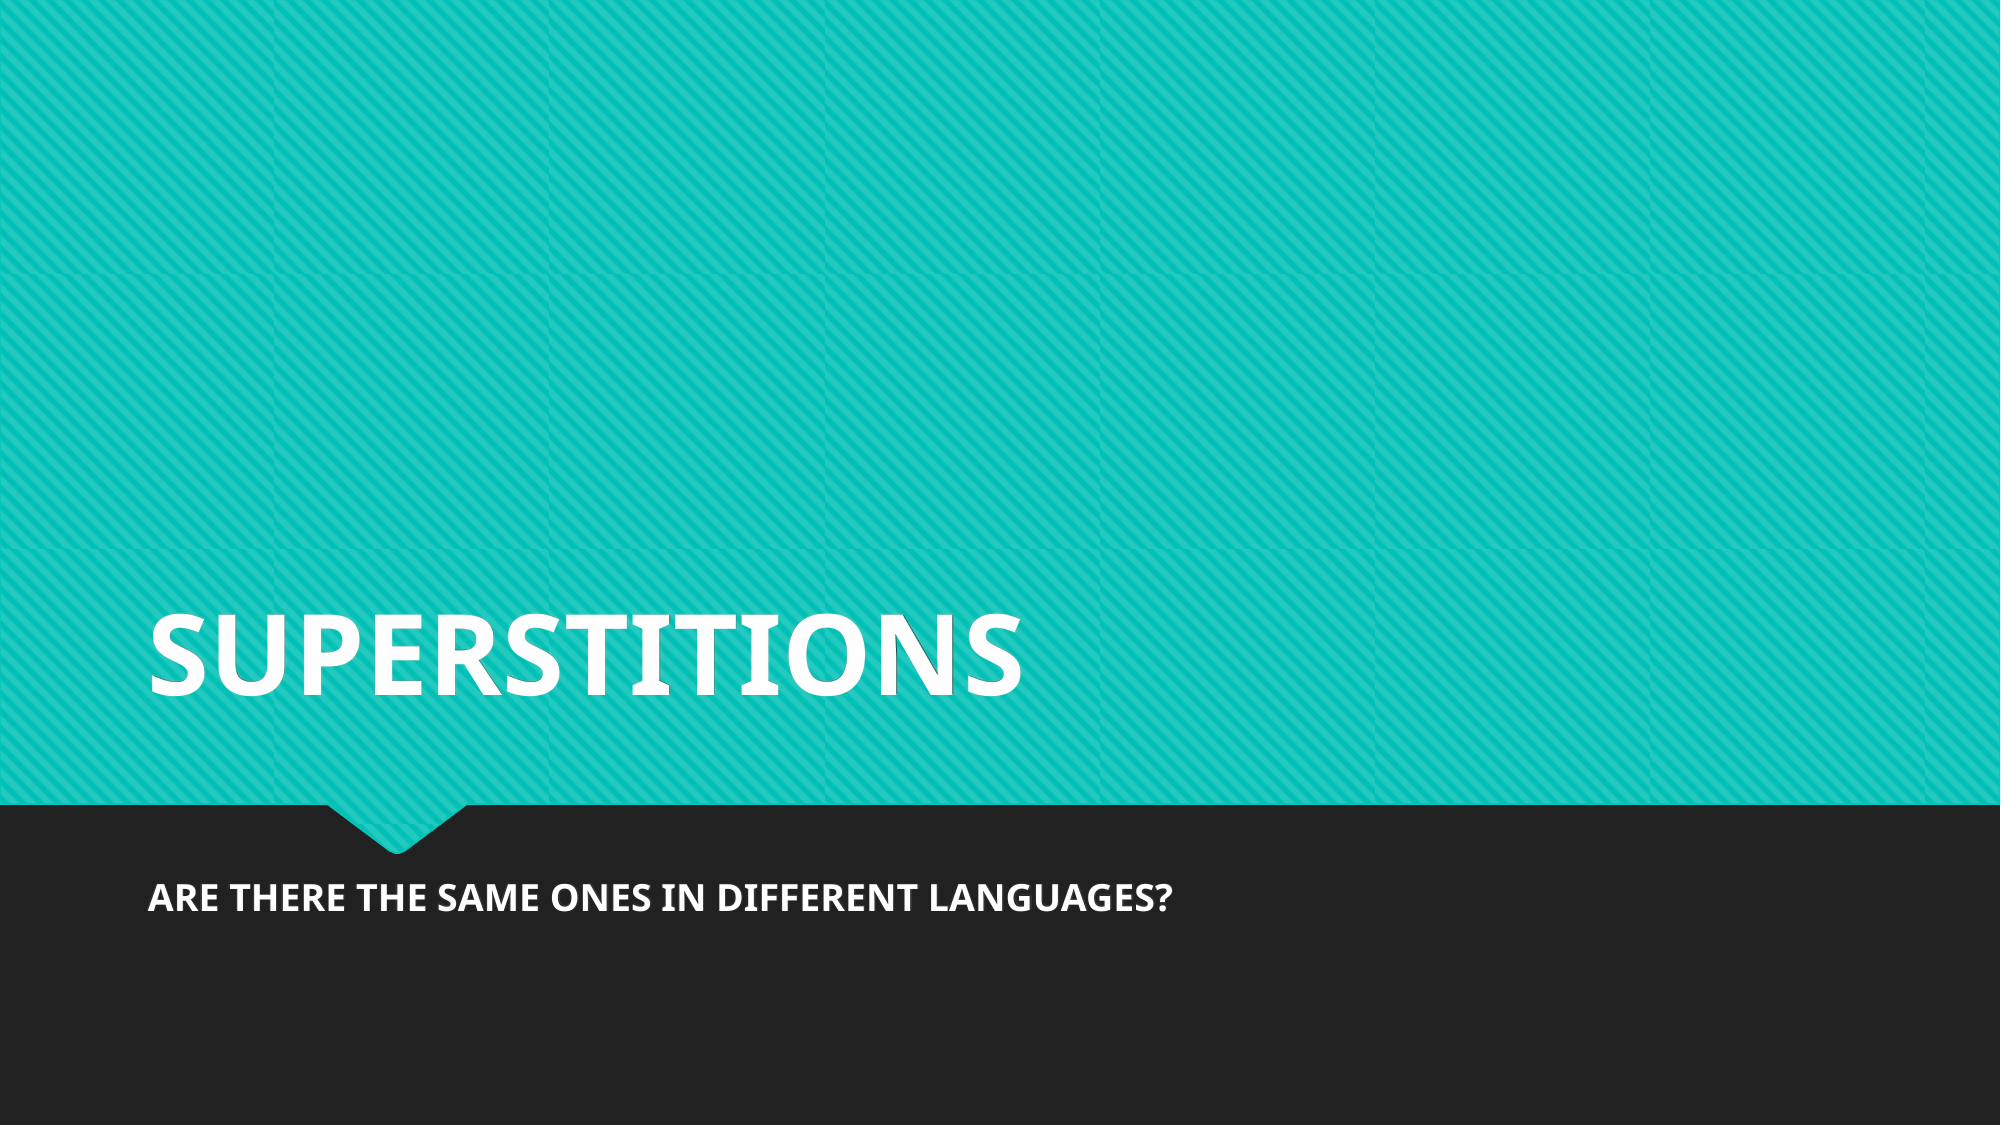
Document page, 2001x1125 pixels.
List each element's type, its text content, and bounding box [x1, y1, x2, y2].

title SUPERSTITIONS [132, 237, 1868, 726]
subtitle ARE THERE THE SAME ONES IN DIFFERENT LANGUAGES? [132, 866, 1868, 938]
